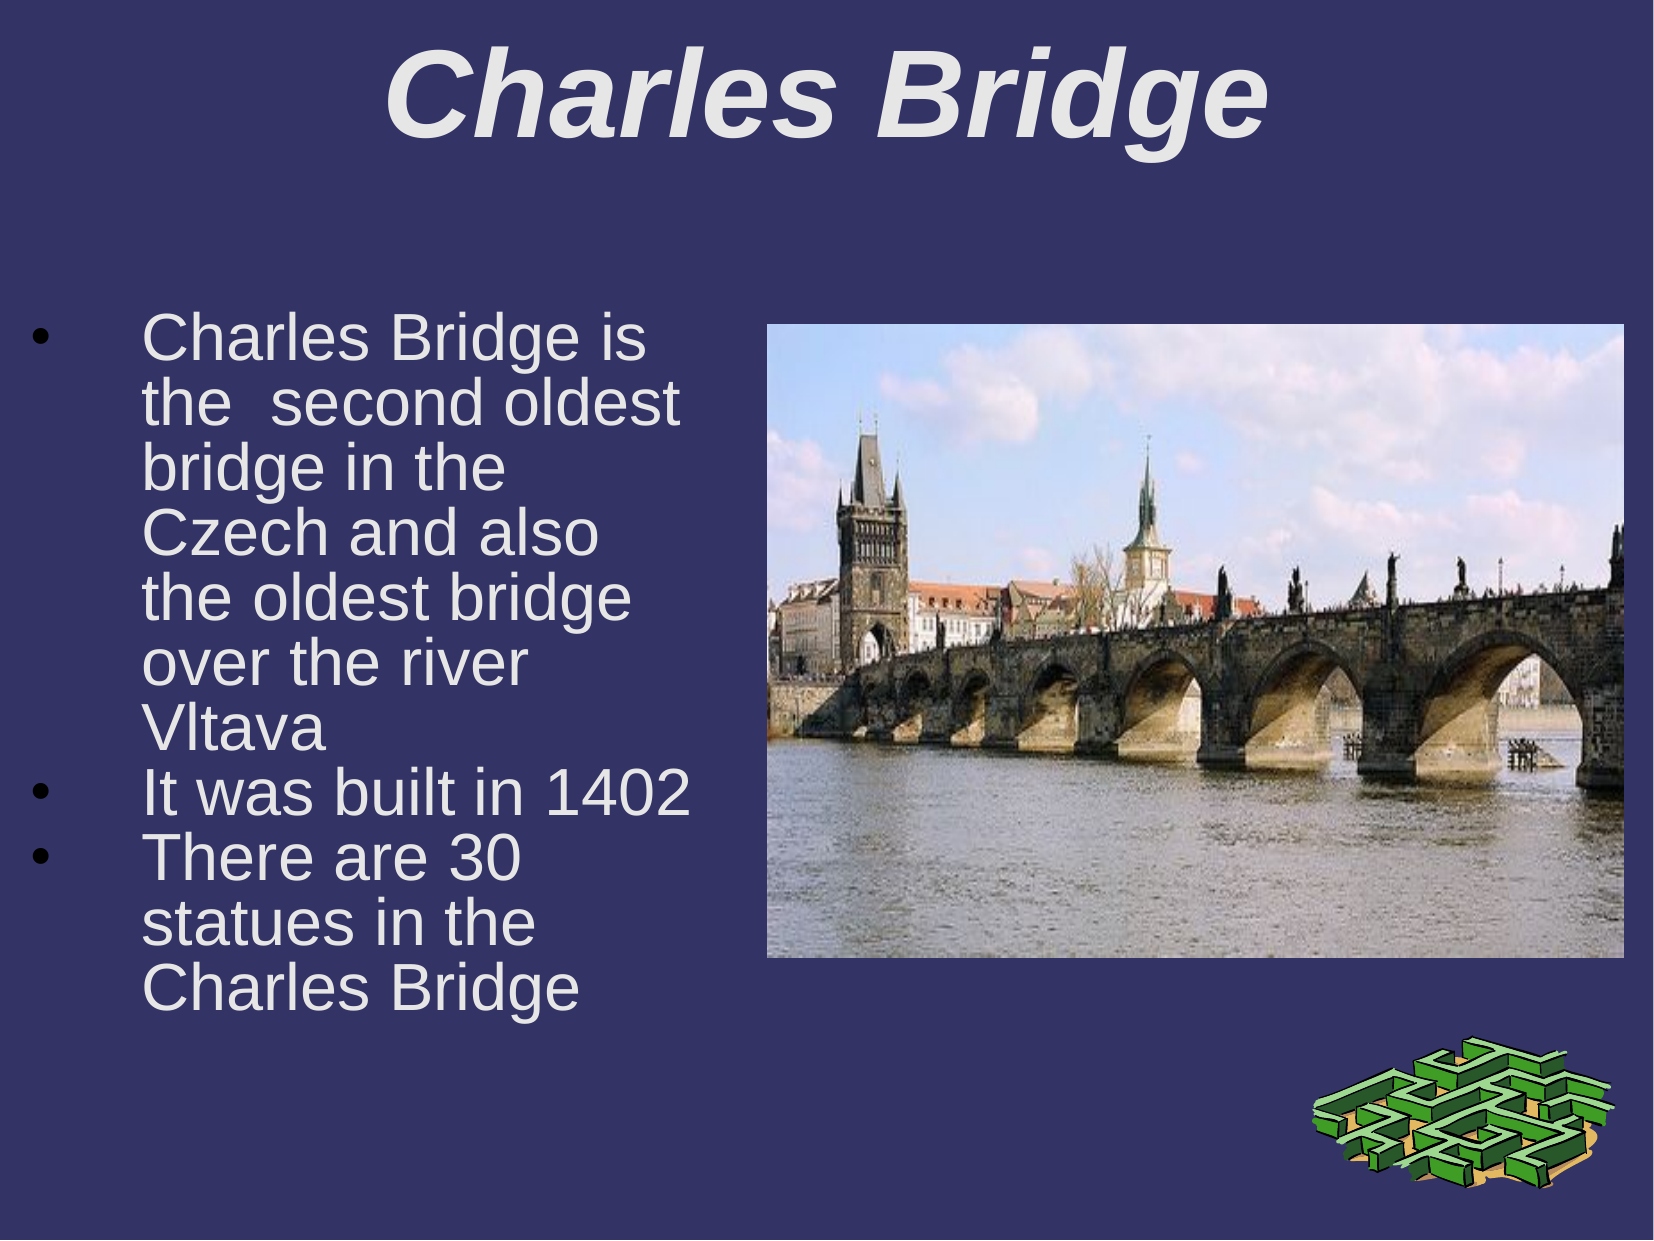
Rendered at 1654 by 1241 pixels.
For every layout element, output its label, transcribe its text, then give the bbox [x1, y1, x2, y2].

title Charles Bridge [121, 7, 1533, 179]
list Charles Bridge is the second oldest bridge in the Czech and also the oldest bridge over the river Vltava It was built in 1402 There are 30 statues in the Charles Bridge [29, 295, 708, 1152]
picture [767, 324, 1624, 958]
